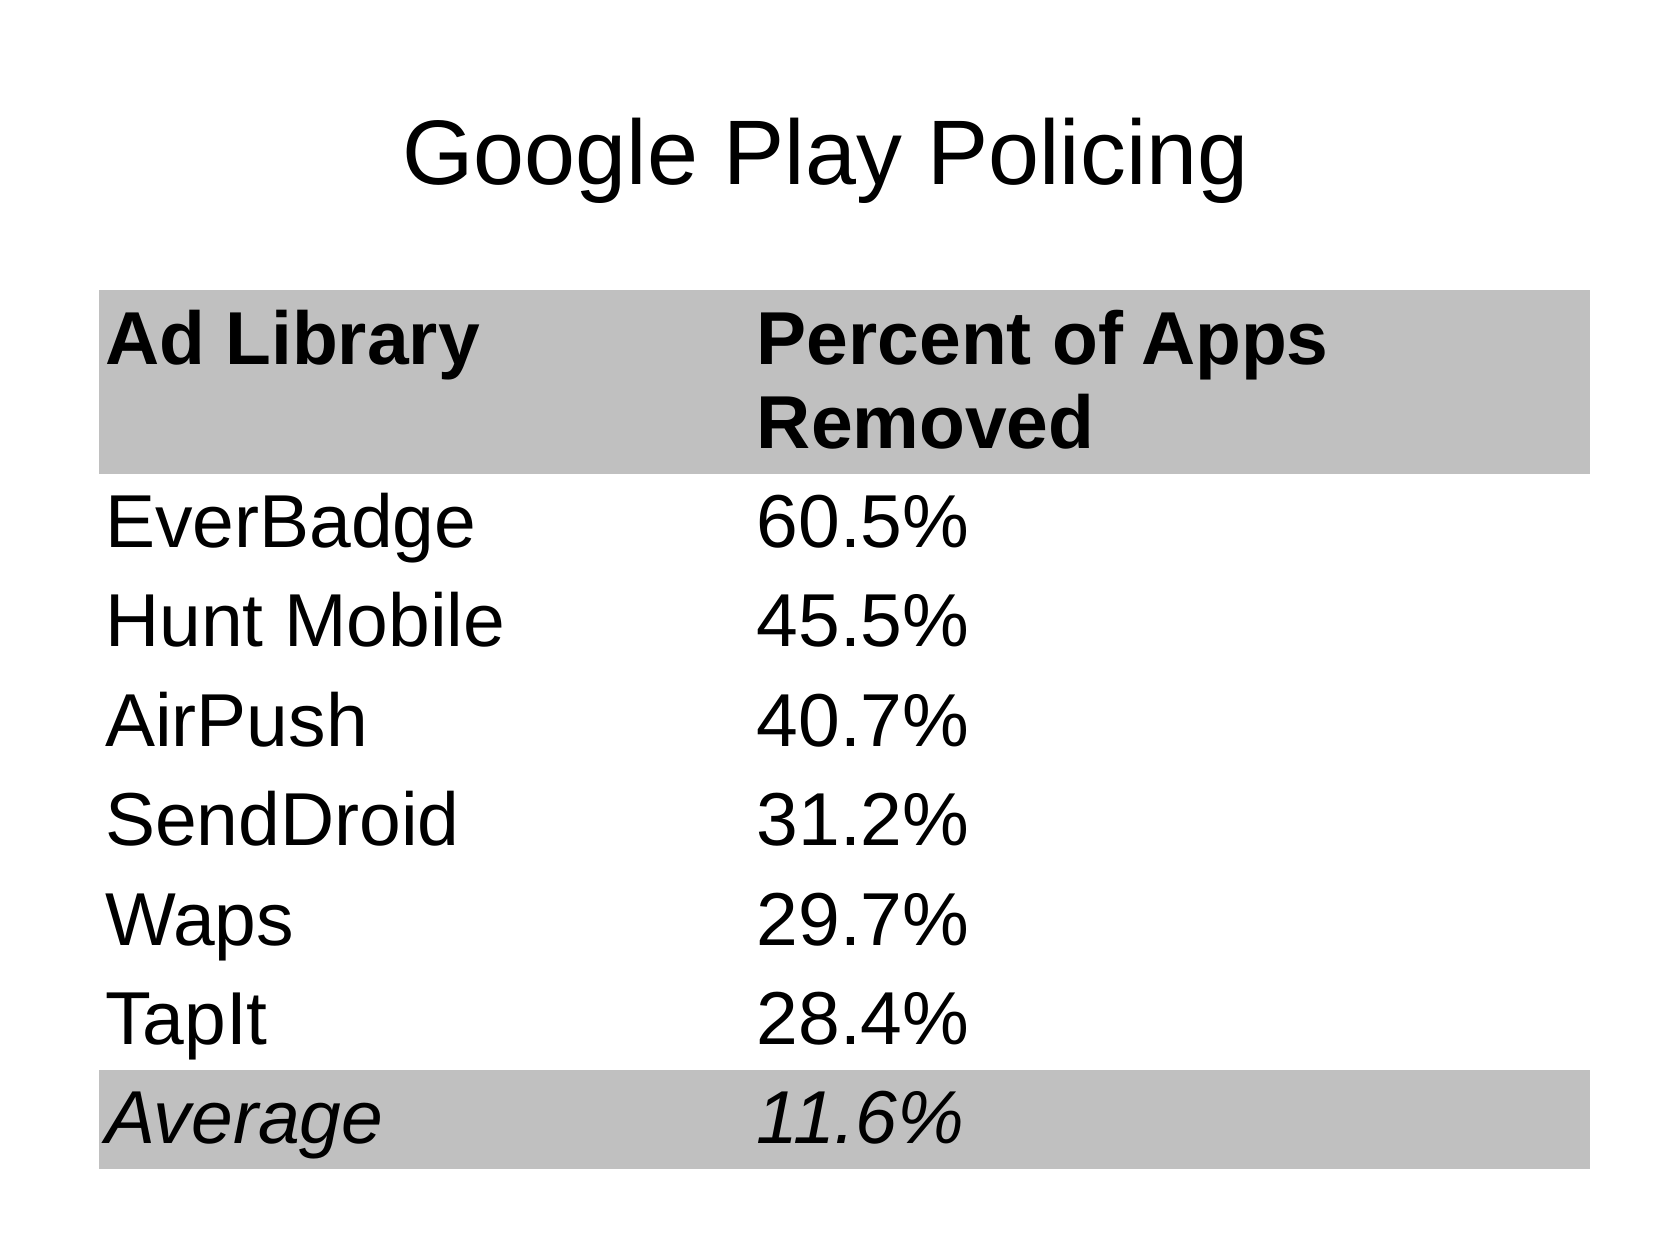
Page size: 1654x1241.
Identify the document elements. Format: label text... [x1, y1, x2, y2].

table_header Ad Library [99, 290, 751, 474]
table_cell SendDroid [99, 772, 751, 871]
table_cell TapIt [99, 971, 751, 1070]
table_cell AirPush [99, 672, 751, 772]
table_cell 28.4% [751, 971, 1590, 1070]
table_cell Hunt Mobile [99, 573, 751, 672]
table_cell EverBadge [99, 474, 751, 573]
table_cell 40.7% [751, 672, 1590, 772]
table_cell Waps [99, 871, 751, 971]
table_cell 29.7% [751, 871, 1590, 971]
table_cell 31.2% [751, 772, 1590, 871]
table_header Percent of Apps Removed [751, 290, 1590, 474]
table_cell 60.5% [751, 474, 1590, 573]
title Google Play Policing [82, 49, 1571, 257]
table_cell 45.5% [751, 573, 1590, 672]
table_cell Average [99, 1070, 751, 1169]
table_cell 11.6% [751, 1070, 1590, 1169]
